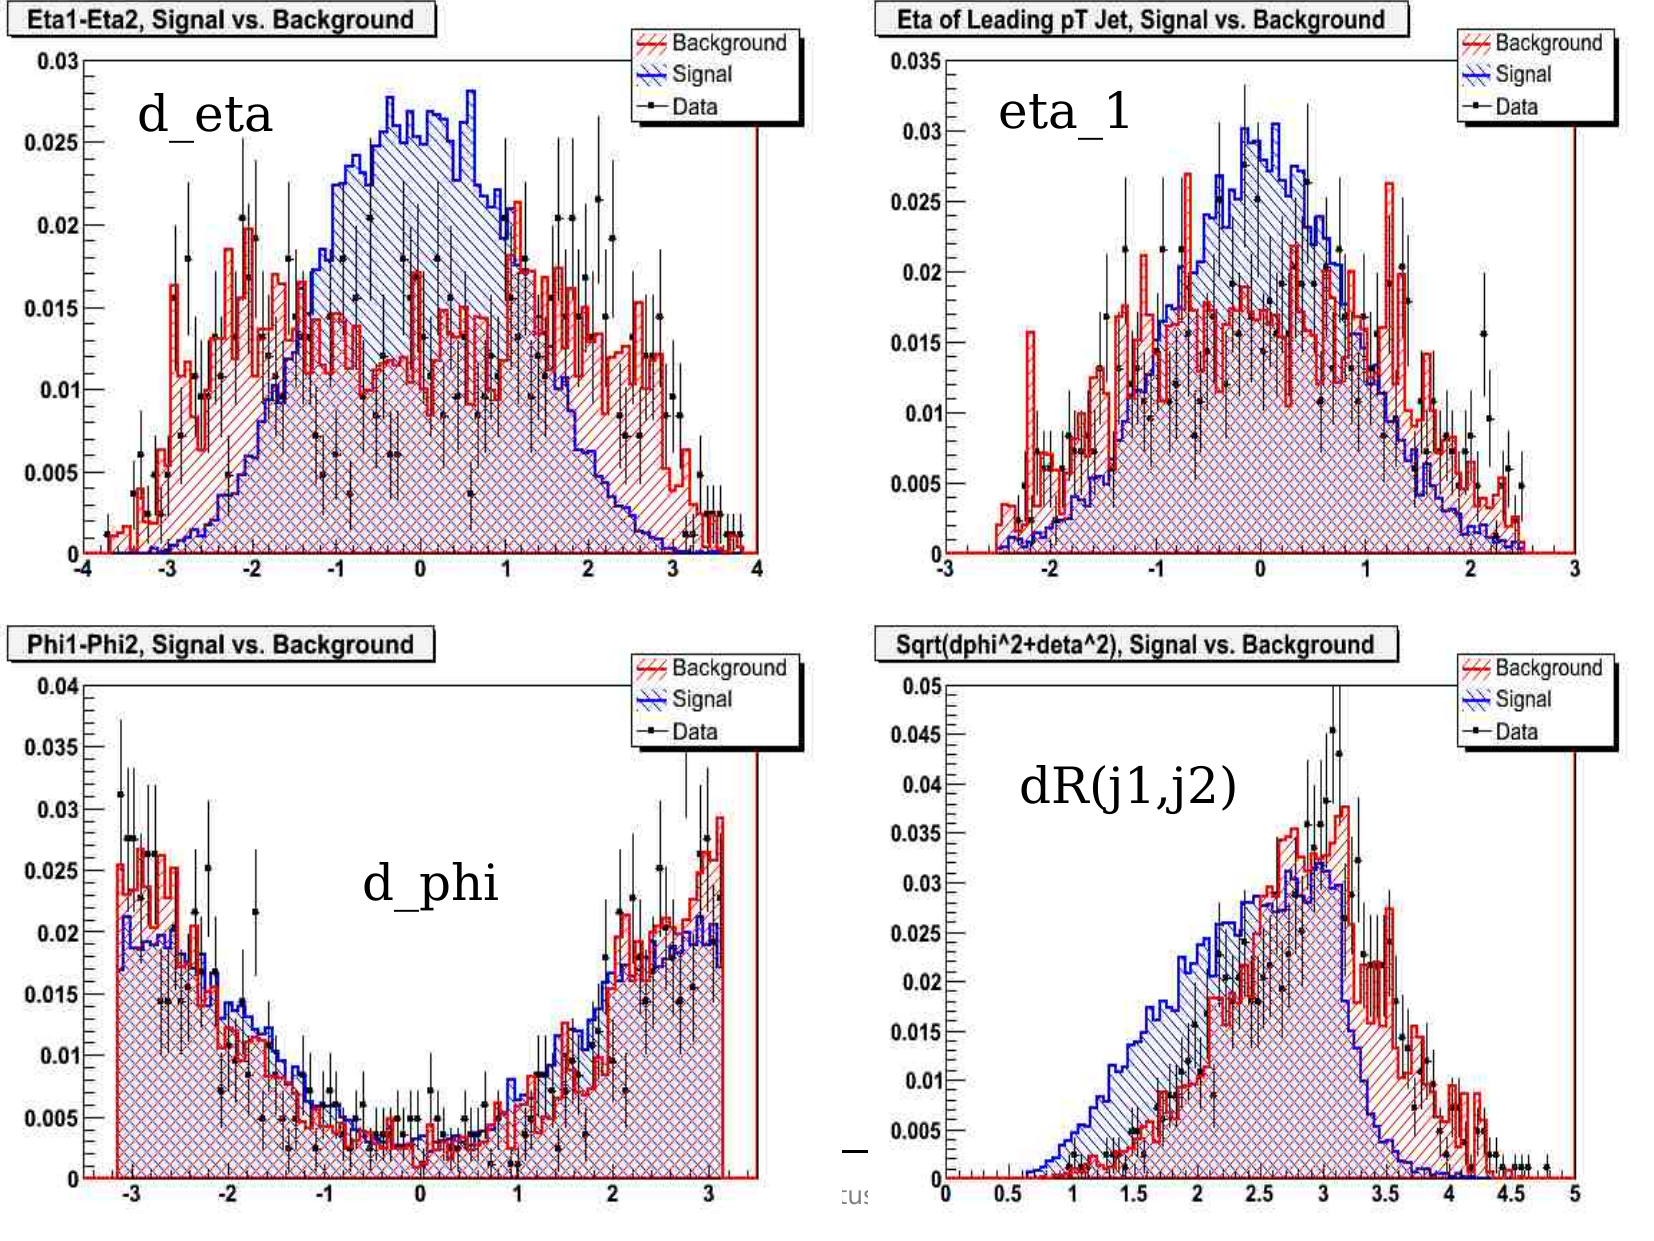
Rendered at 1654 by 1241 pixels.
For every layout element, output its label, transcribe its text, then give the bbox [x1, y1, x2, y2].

picture [0, 0, 842, 616]
picture [868, 624, 1654, 1241]
text_box d_eta [137, 85, 275, 144]
text_box eta_1 [998, 81, 1136, 141]
text_box dR(j1,j2) [1019, 757, 1239, 816]
text_box d_phi [362, 853, 500, 913]
picture [0, 624, 842, 1241]
picture [868, 0, 1654, 616]
